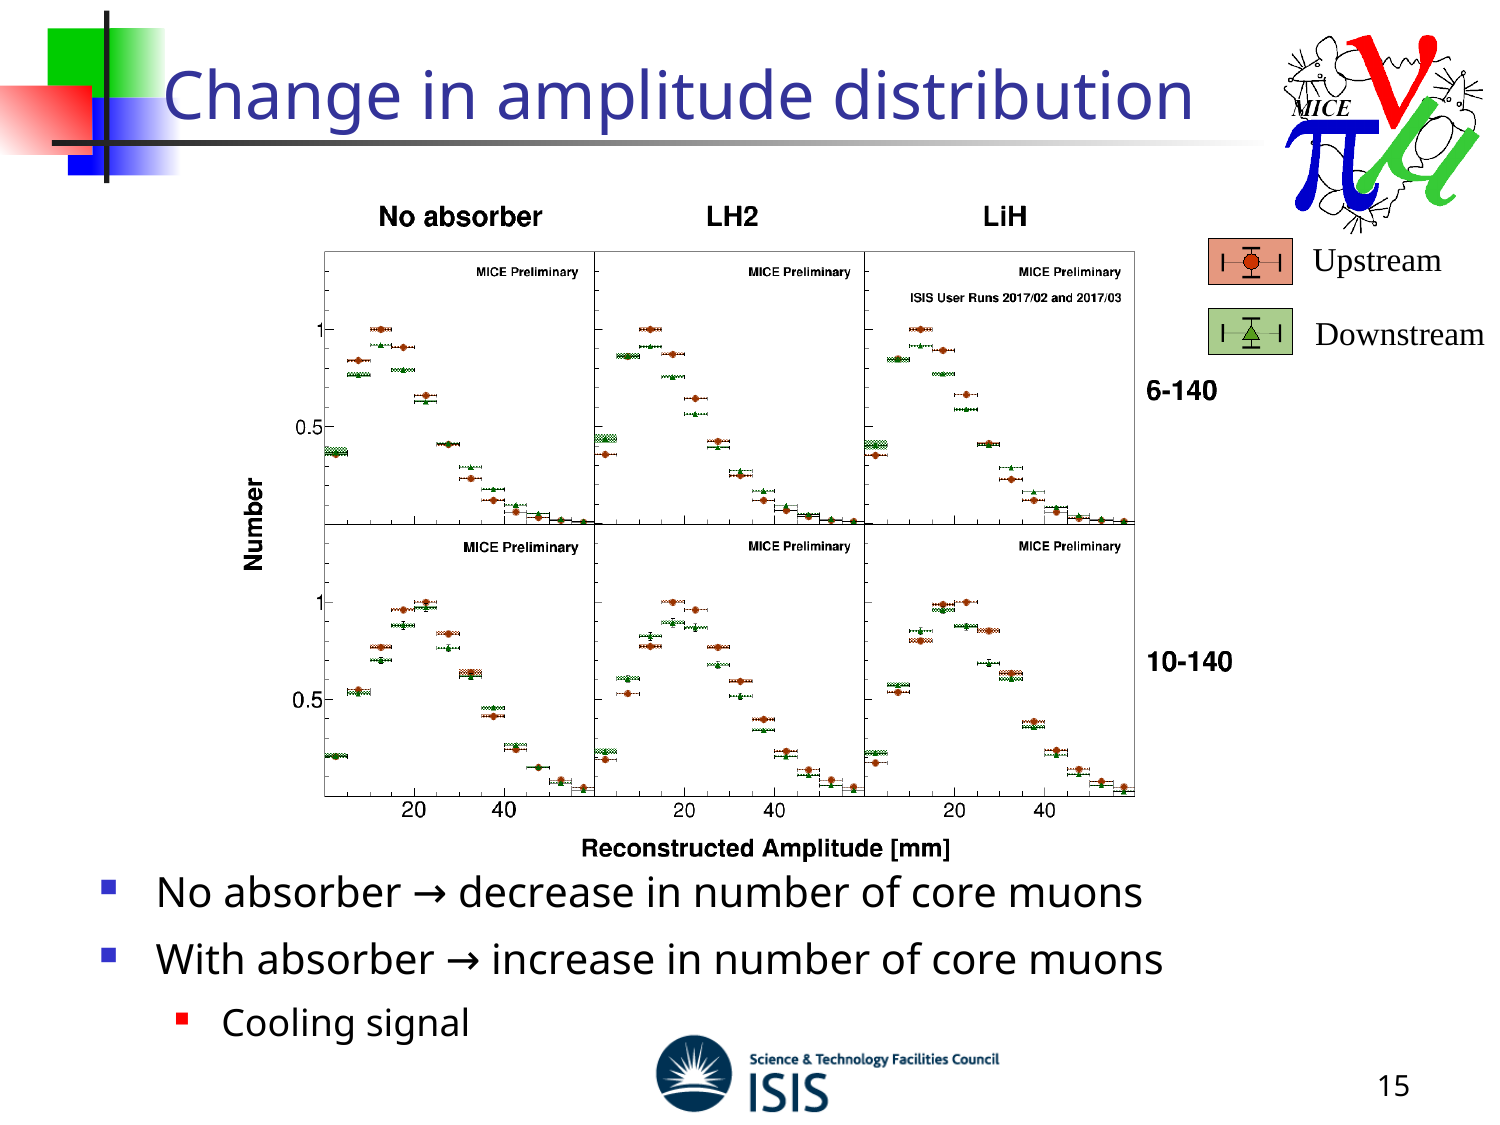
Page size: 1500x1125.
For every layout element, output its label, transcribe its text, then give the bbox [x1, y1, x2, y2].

title Change in amplitude distribution [162, 0, 1441, 188]
picture [640, 1037, 1167, 1125]
picture [186, 5, 1500, 854]
text_box [1208, 238, 1293, 285]
text_box [1208, 308, 1293, 355]
text_box Downstream [1300, 308, 1500, 361]
list No absorber → decrease in number of core muons With absorber → increase in number of core muons Cooling signal [84, 854, 1428, 1037]
text_box Upstream [1297, 234, 1457, 288]
